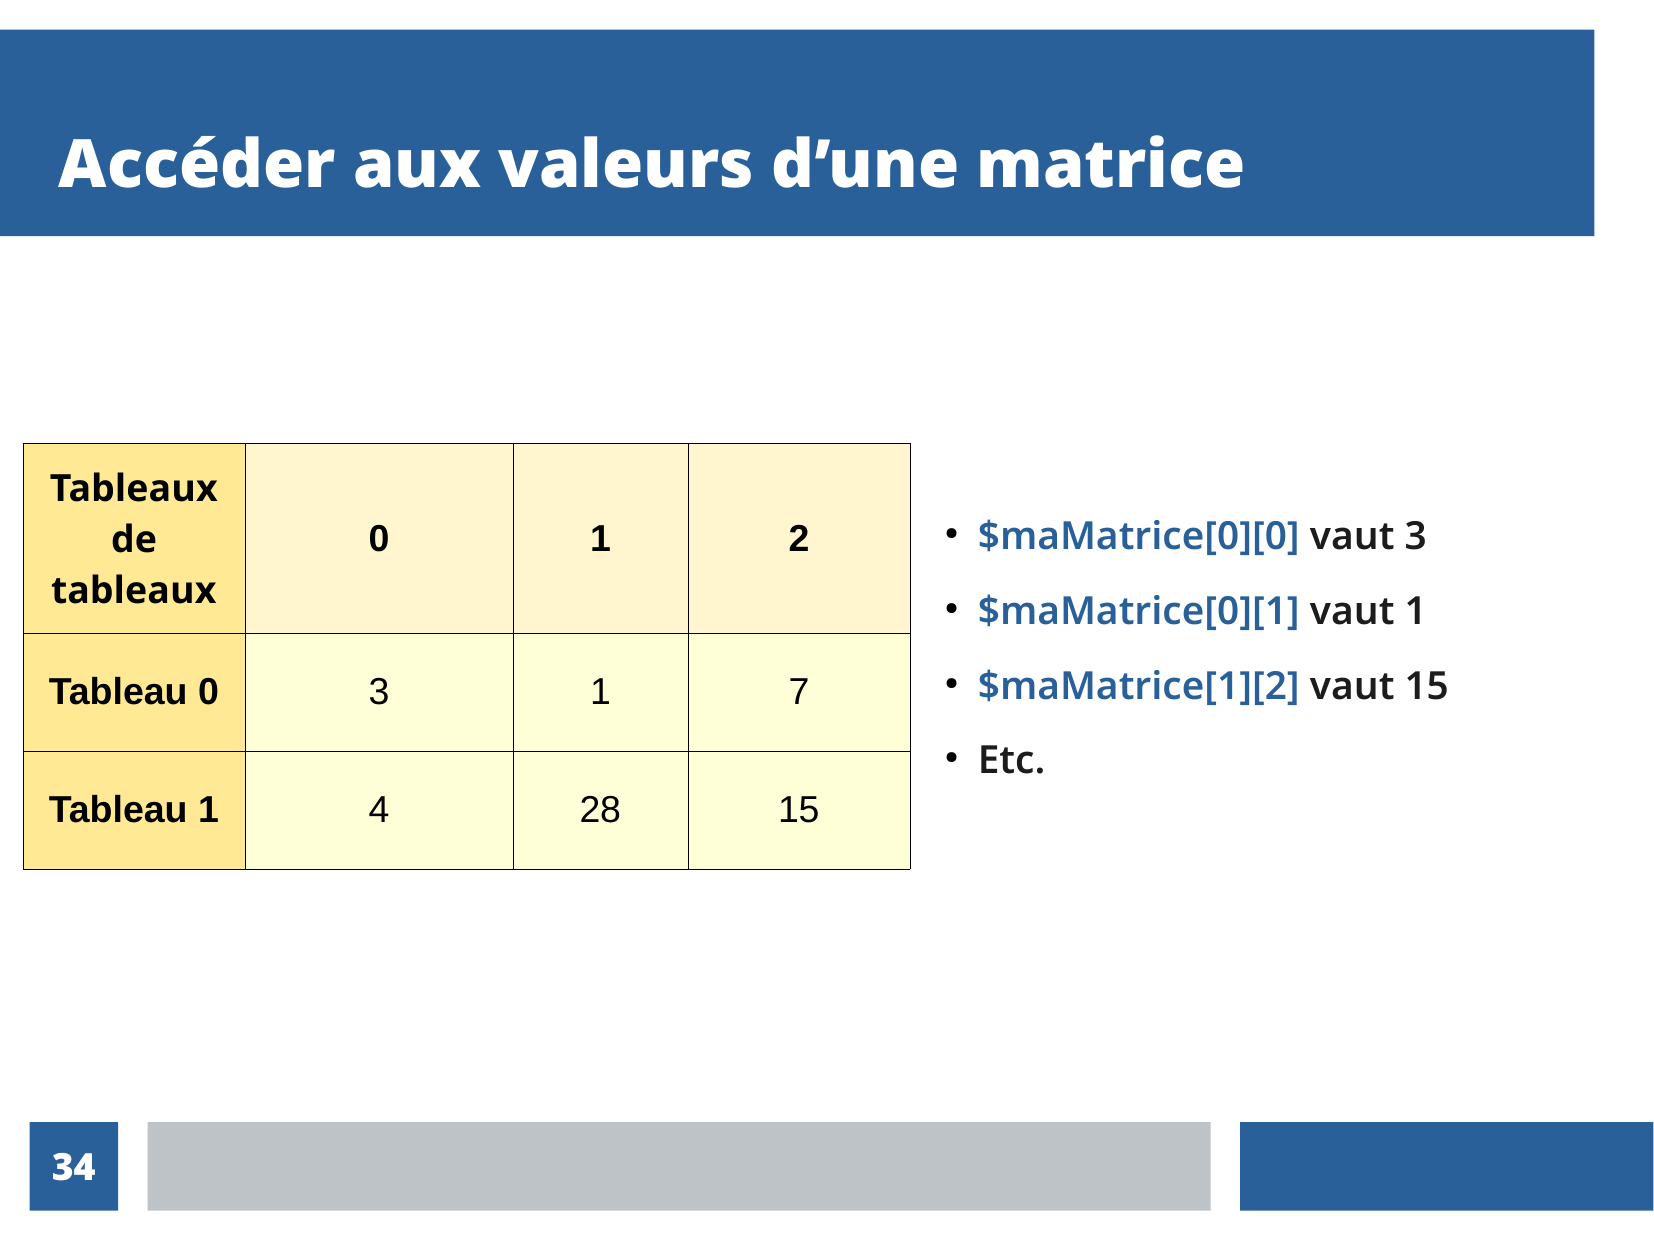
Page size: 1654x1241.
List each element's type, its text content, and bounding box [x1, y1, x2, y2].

table_header 1 [514, 444, 688, 633]
table_header 2 [689, 444, 910, 633]
table_cell 7 [689, 634, 910, 751]
table_cell 1 [514, 634, 688, 751]
table_cell 15 [689, 752, 910, 869]
title Accéder aux valeurs d’une matrice [59, 59, 1595, 207]
table_header 0 [246, 444, 513, 633]
table_cell Tableau 1 [24, 752, 245, 869]
table_cell 4 [246, 752, 513, 869]
list $maMatrice[0][0] vaut 3 $maMatrice[0][1] vaut 1 $maMatrice[1][2] vaut 15 Etc. [944, 507, 1625, 786]
table_header Tableaux de tableaux [24, 444, 245, 633]
table_cell 28 [514, 752, 688, 869]
table_cell 3 [246, 634, 513, 751]
table_cell Tableau 0 [24, 634, 245, 751]
